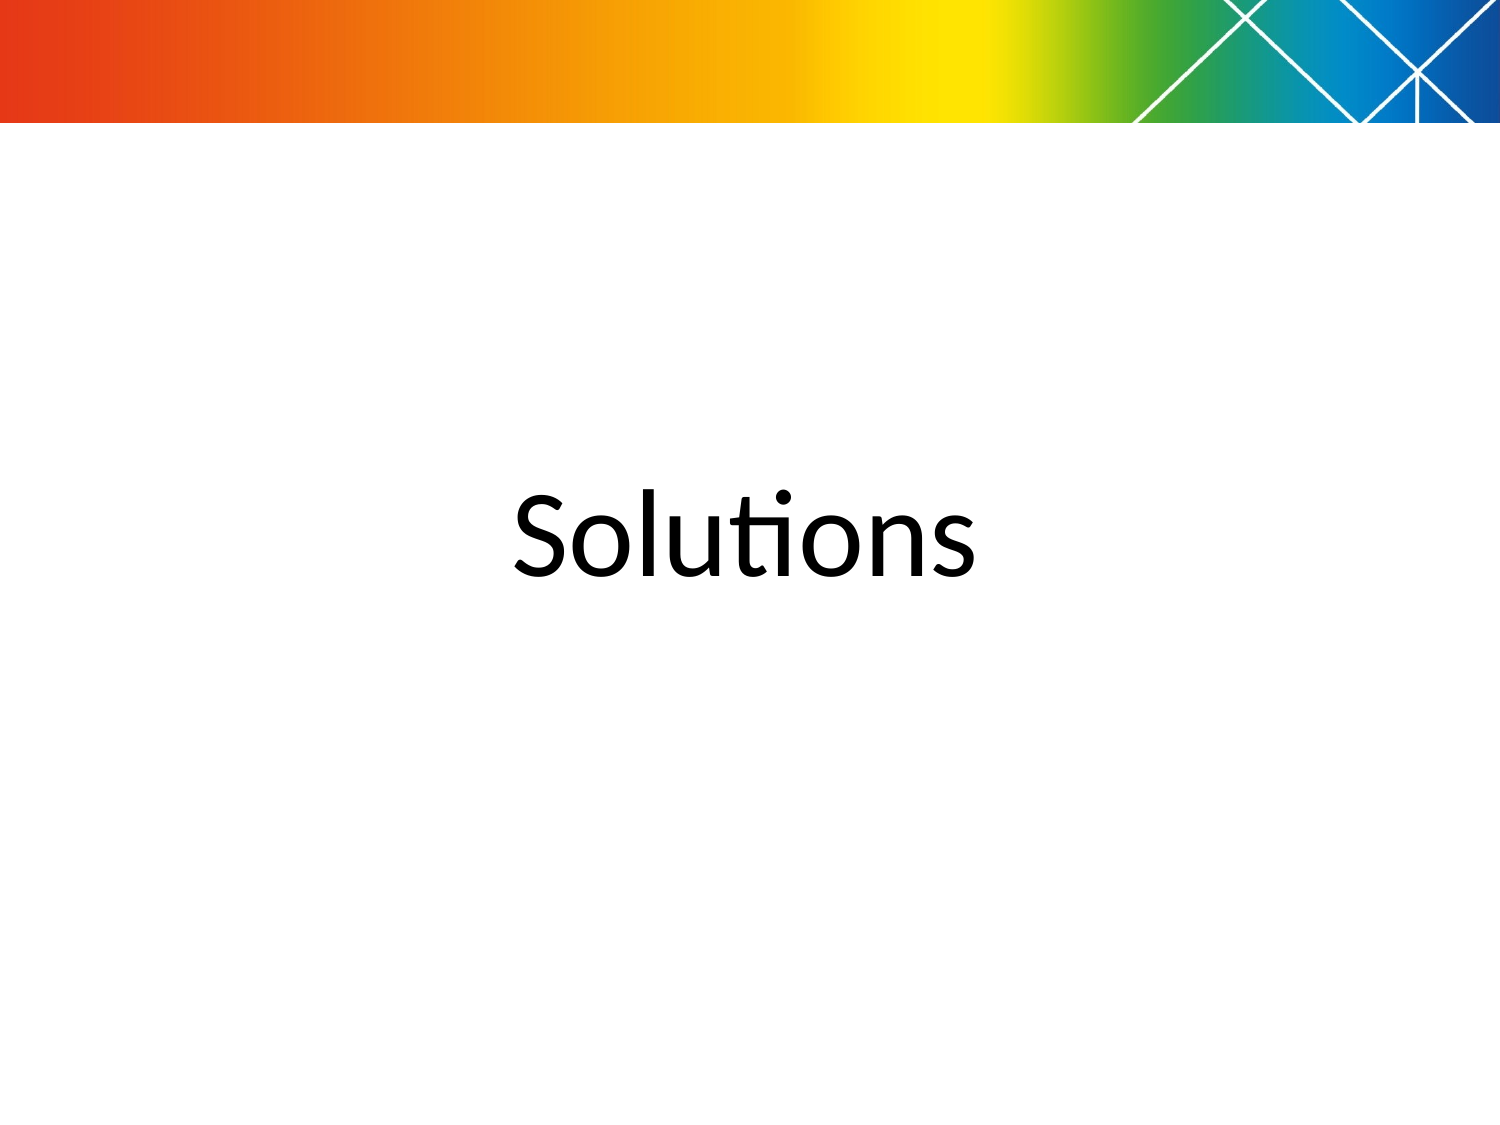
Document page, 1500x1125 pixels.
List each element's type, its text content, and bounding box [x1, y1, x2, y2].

picture [0, 0, 1358, 123]
list Solutions [70, 152, 1421, 914]
picture [1340, 0, 1500, 123]
